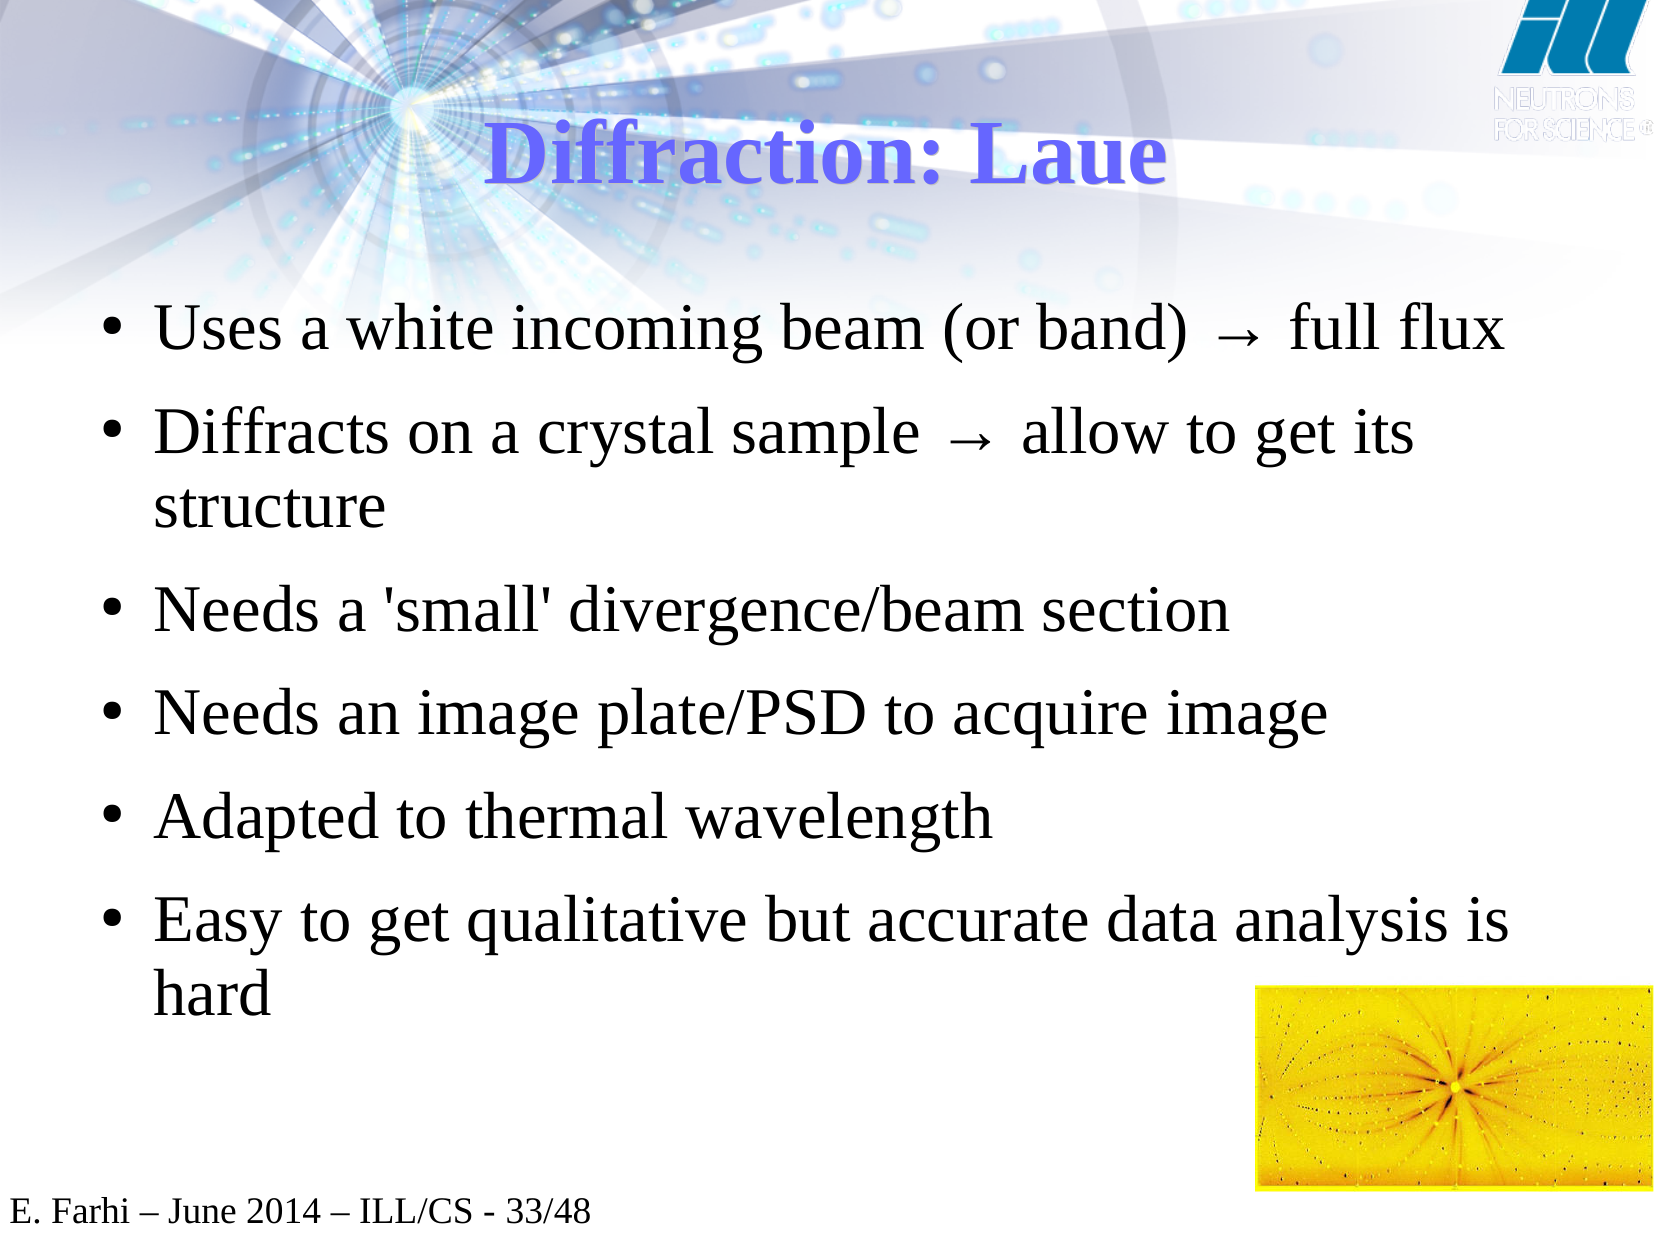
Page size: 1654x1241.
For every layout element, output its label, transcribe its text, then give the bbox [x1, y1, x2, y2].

picture [1255, 941, 1654, 1241]
list Uses a white incoming beam (or band) → full flux Diffracts on a crystal sample → allow to get its structure Needs a 'small' divergence/beam section Needs an image plate/PSD to acquire image Adapted to thermal wavelength Easy to get qualitative but accurate data analysis is hard [82, 290, 1538, 1031]
title Diffraction: Laue [82, 49, 1571, 257]
picture [0, 0, 1654, 355]
